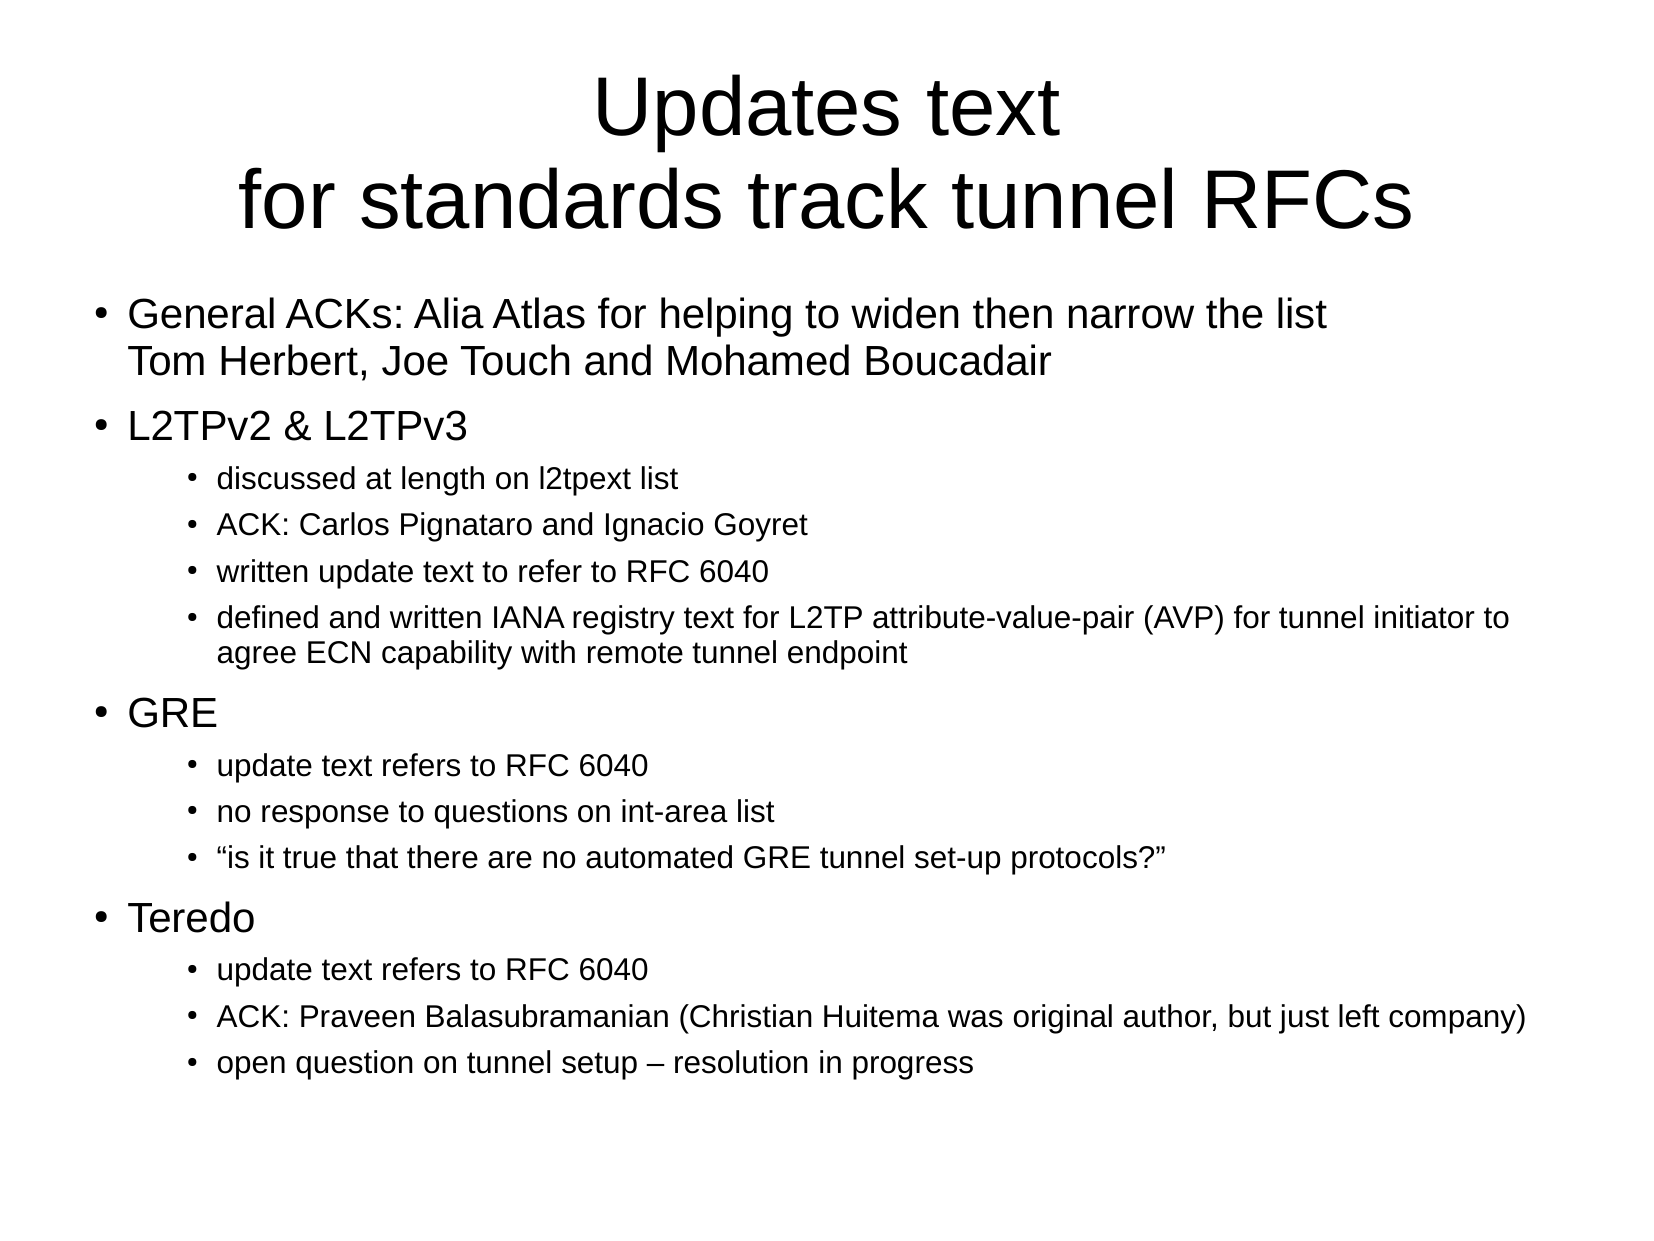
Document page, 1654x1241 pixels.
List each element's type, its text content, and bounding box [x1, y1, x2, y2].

list General ACKs: Alia Atlas for helping to widen then narrow the list Tom Herbert, Joe Touch and Mohamed Boucadair L2TPv2 & L2TPv3 discussed at length on l2tpext list ACK: Carlos Pignataro and Ignacio Goyret written update text to refer to RFC 6040 defined and written IANA registry text for L2TP attribute-value-pair (AVP) for tunnel initiator to agree ECN capability with remote tunnel endpoint GRE update text refers to RFC 6040 no response to questions on int-area list “is it true that there are no automated GRE tunnel set-up protocols?” Teredo update text refers to RFC 6040 ACK: Praveen Balasubramanian (Christian Huitema was original author, but just left company) open question on tunnel setup – resolution in progress [82, 290, 1571, 1099]
title Updates text for standards track tunnel RFCs [82, 49, 1571, 257]
